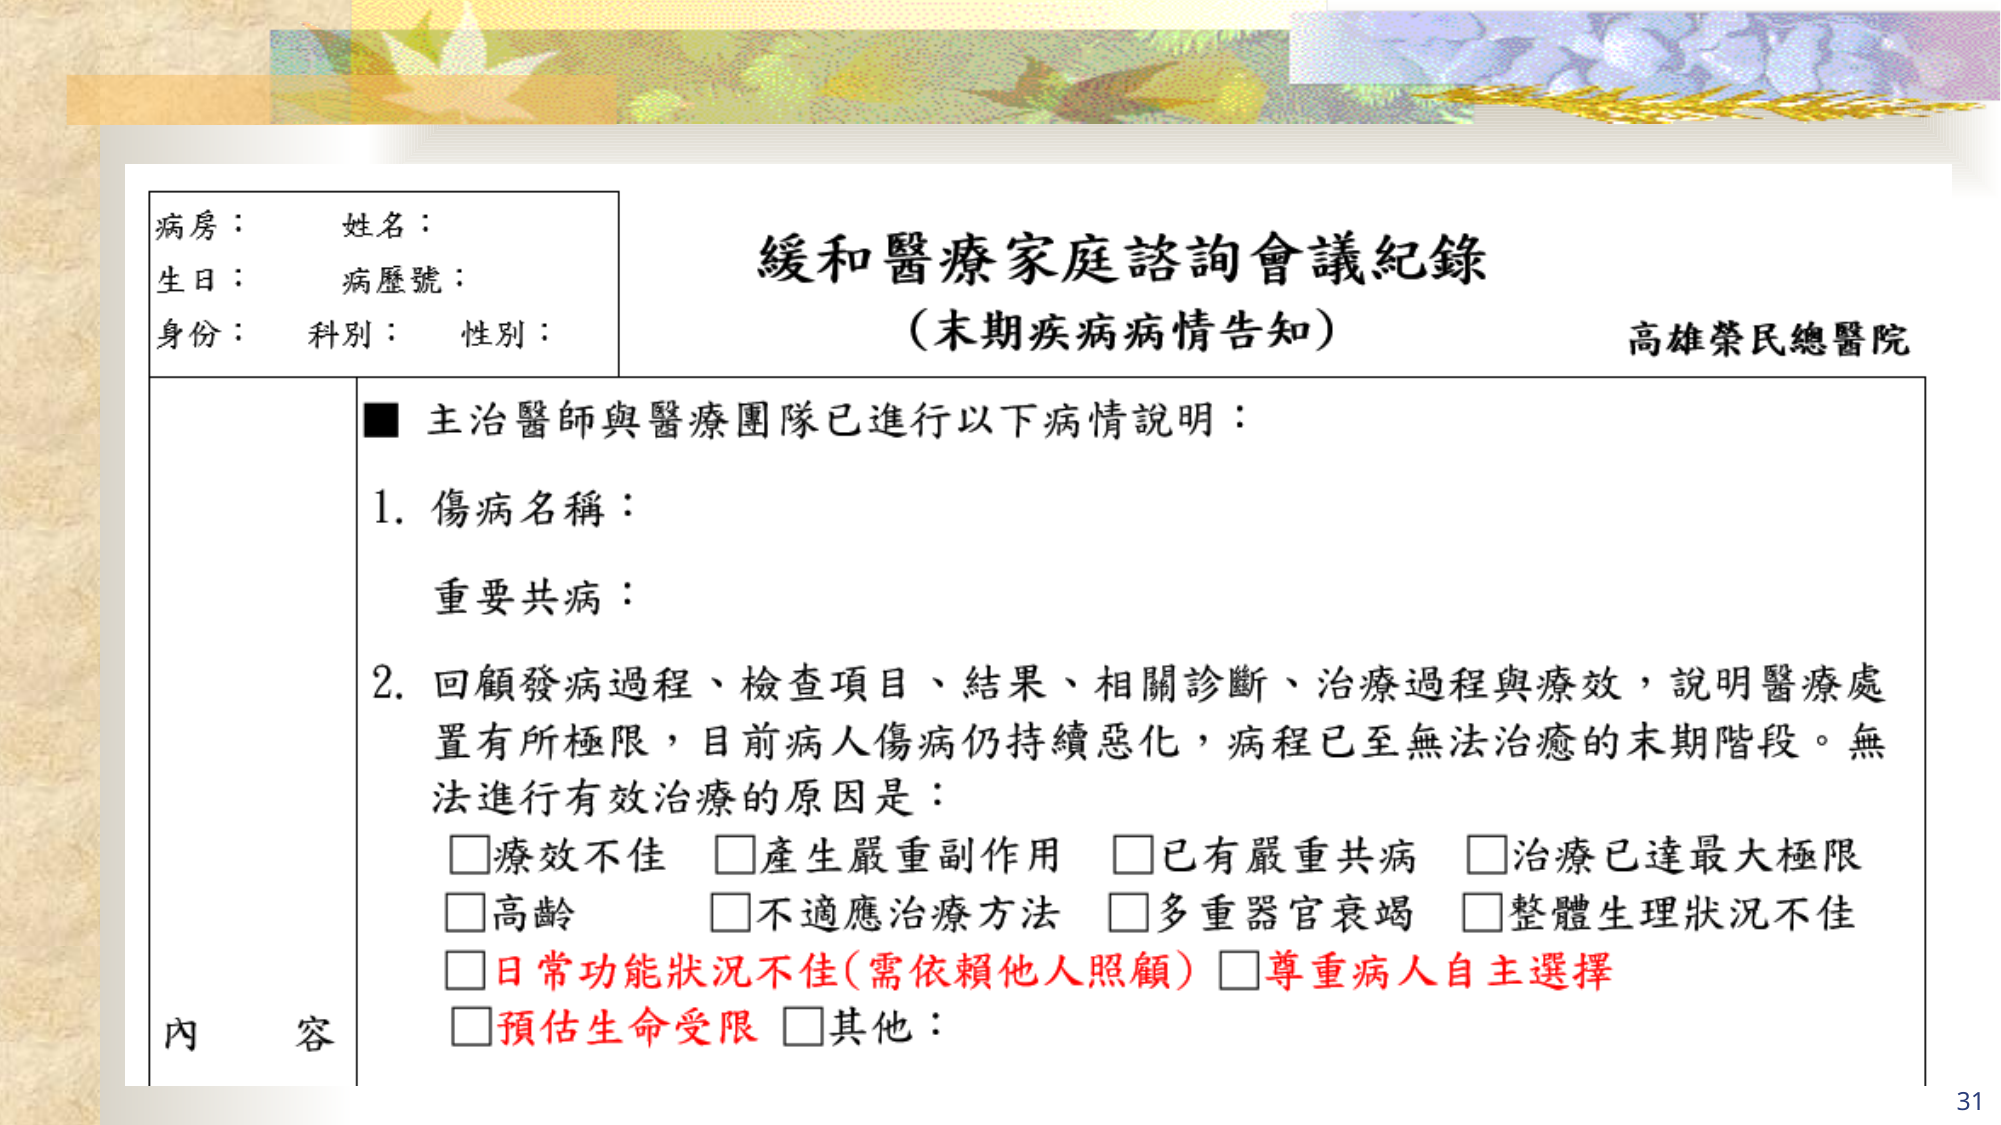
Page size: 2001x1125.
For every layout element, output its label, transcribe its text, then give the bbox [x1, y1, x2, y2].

picture [125, 164, 1952, 1086]
picture [0, 0, 2001, 1125]
text_box <編號> [1799, 1052, 2001, 1125]
